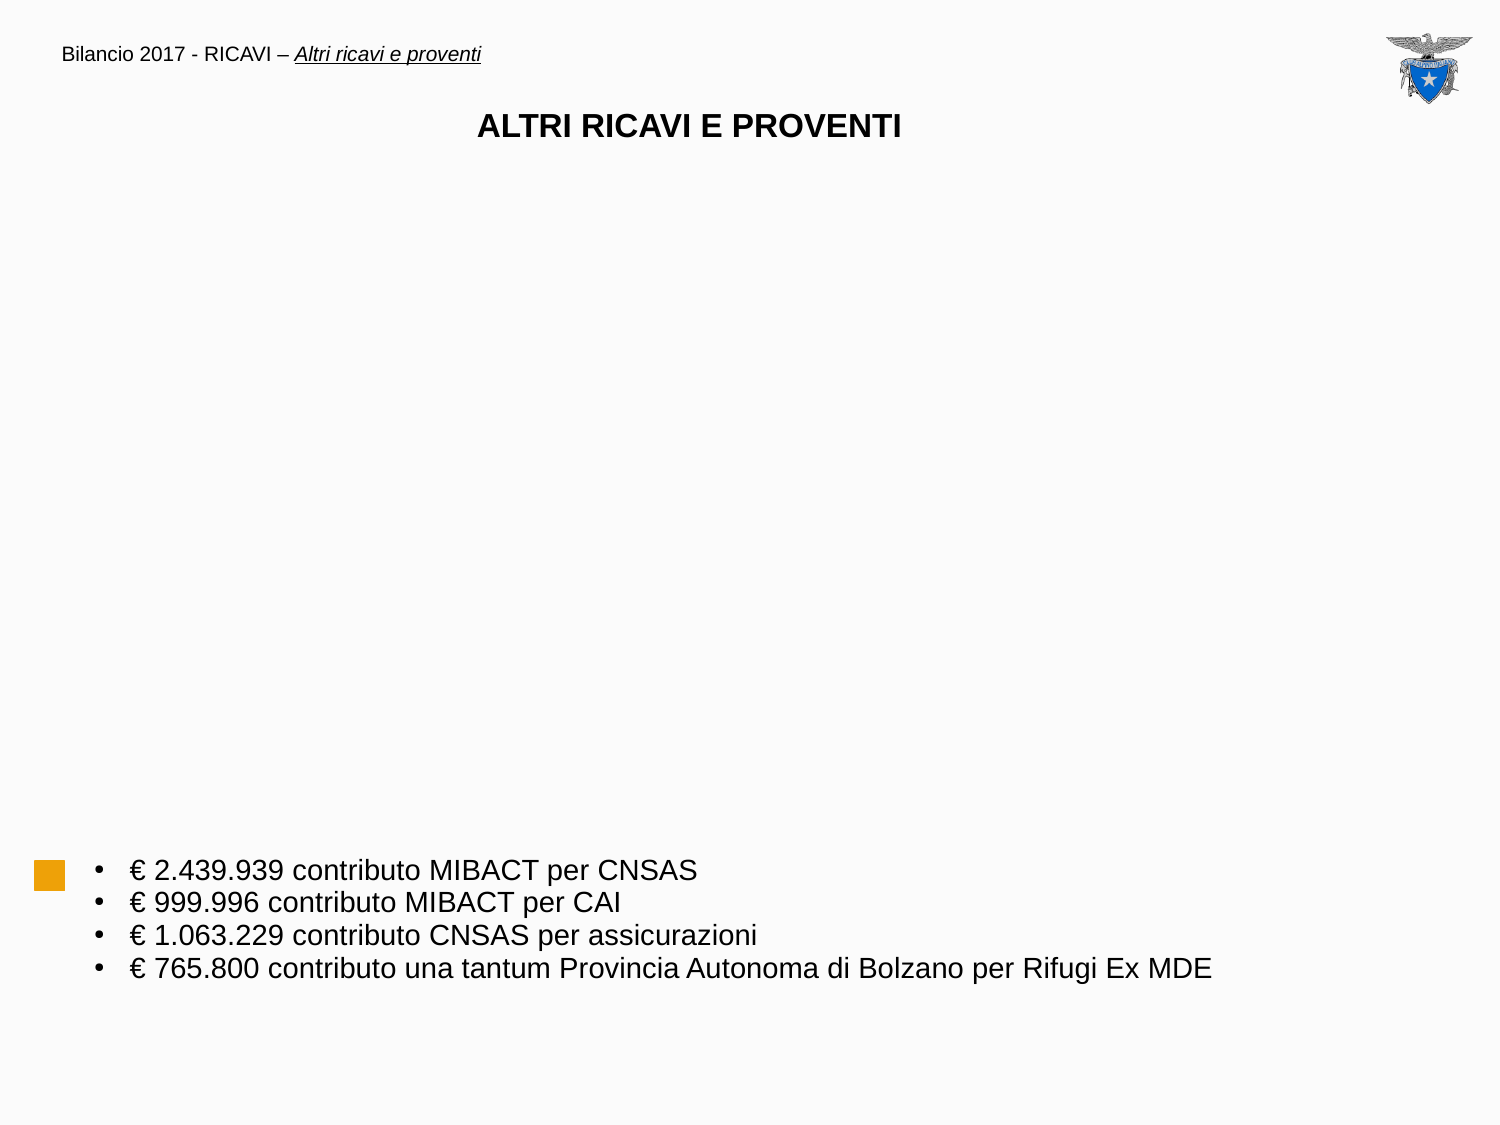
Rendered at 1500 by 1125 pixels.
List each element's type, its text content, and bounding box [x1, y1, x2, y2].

text_box [34, 861, 65, 891]
picture [1382, 29, 1477, 112]
text_box ALTRI RICAVI E PROVENTI [199, 105, 1180, 147]
text_box Bilancio 2017 - RICAVI – Altri ricavi e proventi [46, 35, 715, 76]
text_box € 2.439.939 contributo MIBACT per CNSAS € 999.996 contributo MIBACT per CAI € 1.063.229 contributo CNSAS per assicurazioni € 765.800 contributo una tantum Provincia Autonoma di Bolzano per Rifugi Ex MDE [79, 846, 1407, 1060]
